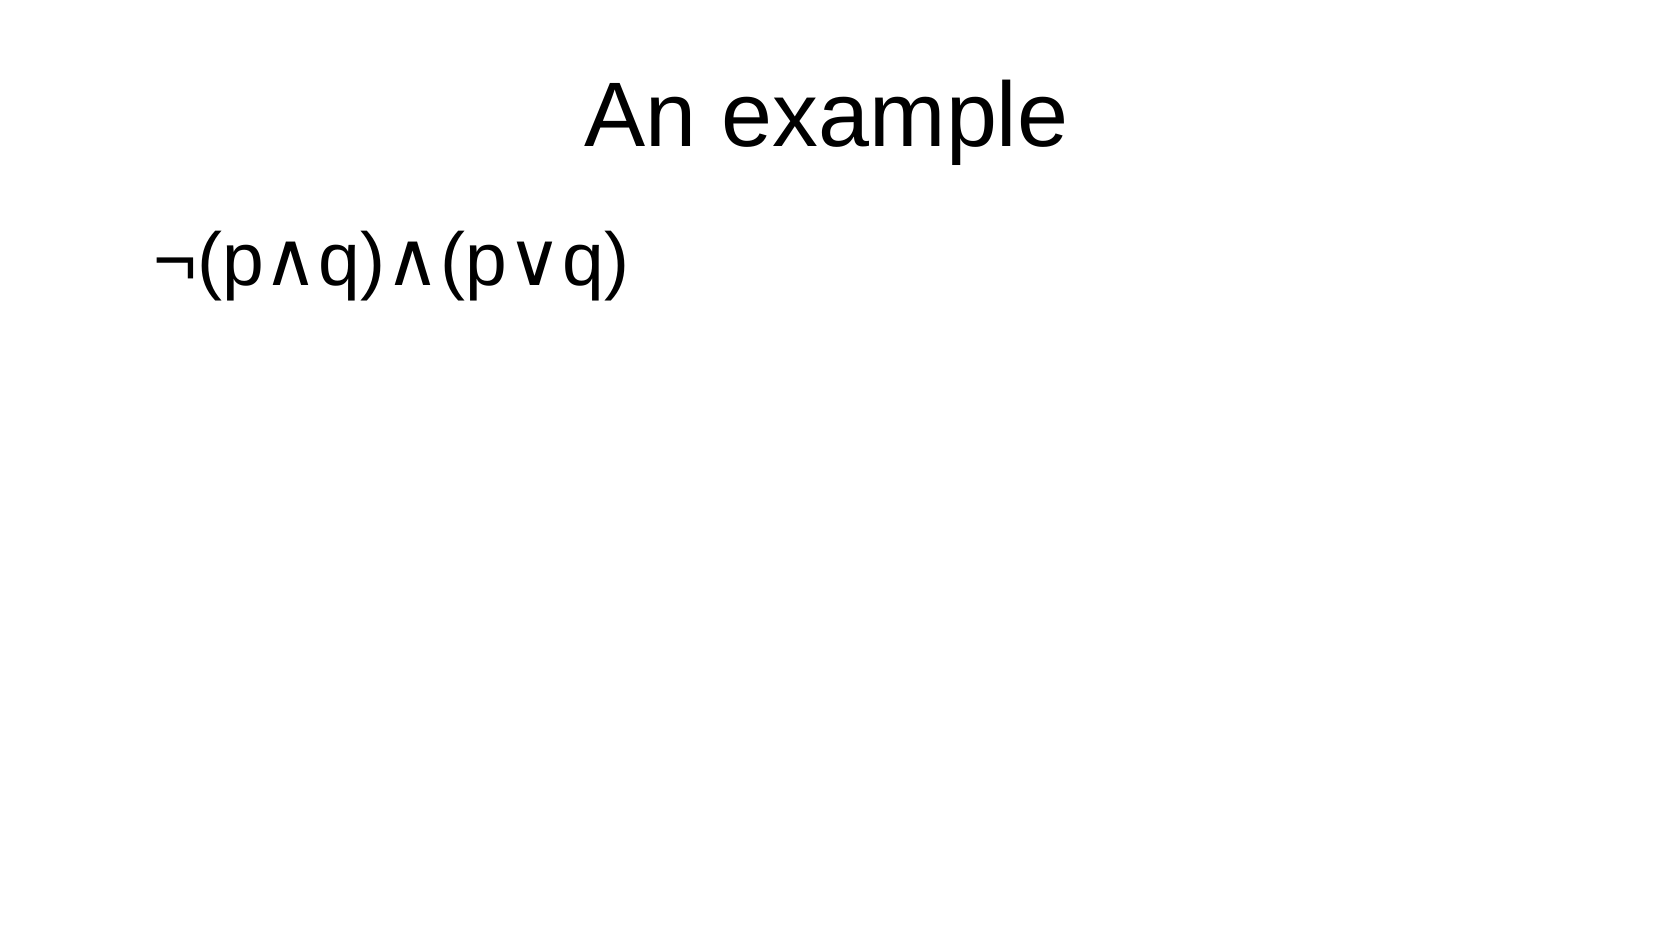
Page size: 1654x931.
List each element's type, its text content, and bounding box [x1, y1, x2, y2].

title An example [82, 37, 1571, 193]
list ¬(p∧q)∧(p∨q) [82, 217, 1571, 758]
